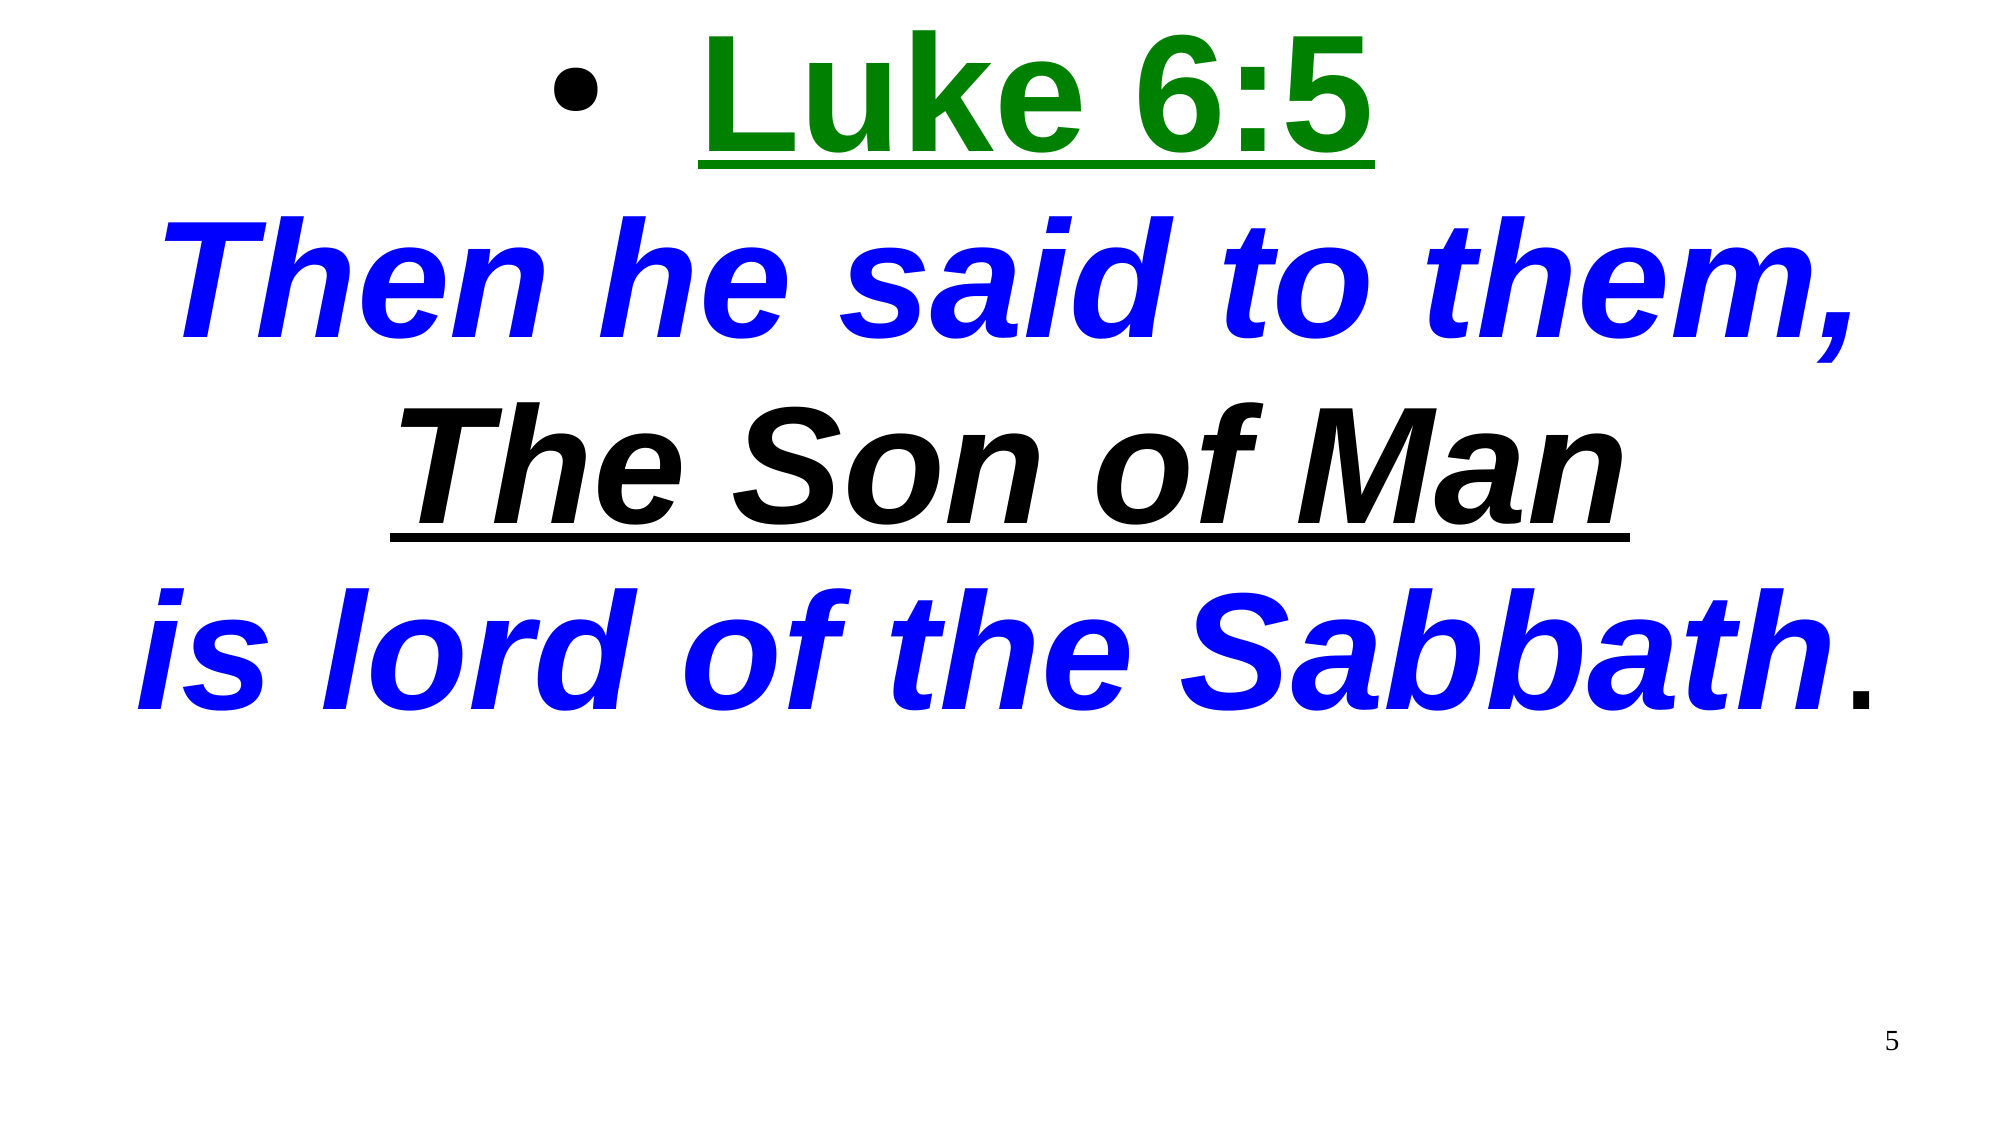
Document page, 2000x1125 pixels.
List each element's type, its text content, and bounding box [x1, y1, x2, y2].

list Luke 6:5 Then he said to them, The Son of Man is lord of the Sabbath. [0, 0, 1996, 1123]
